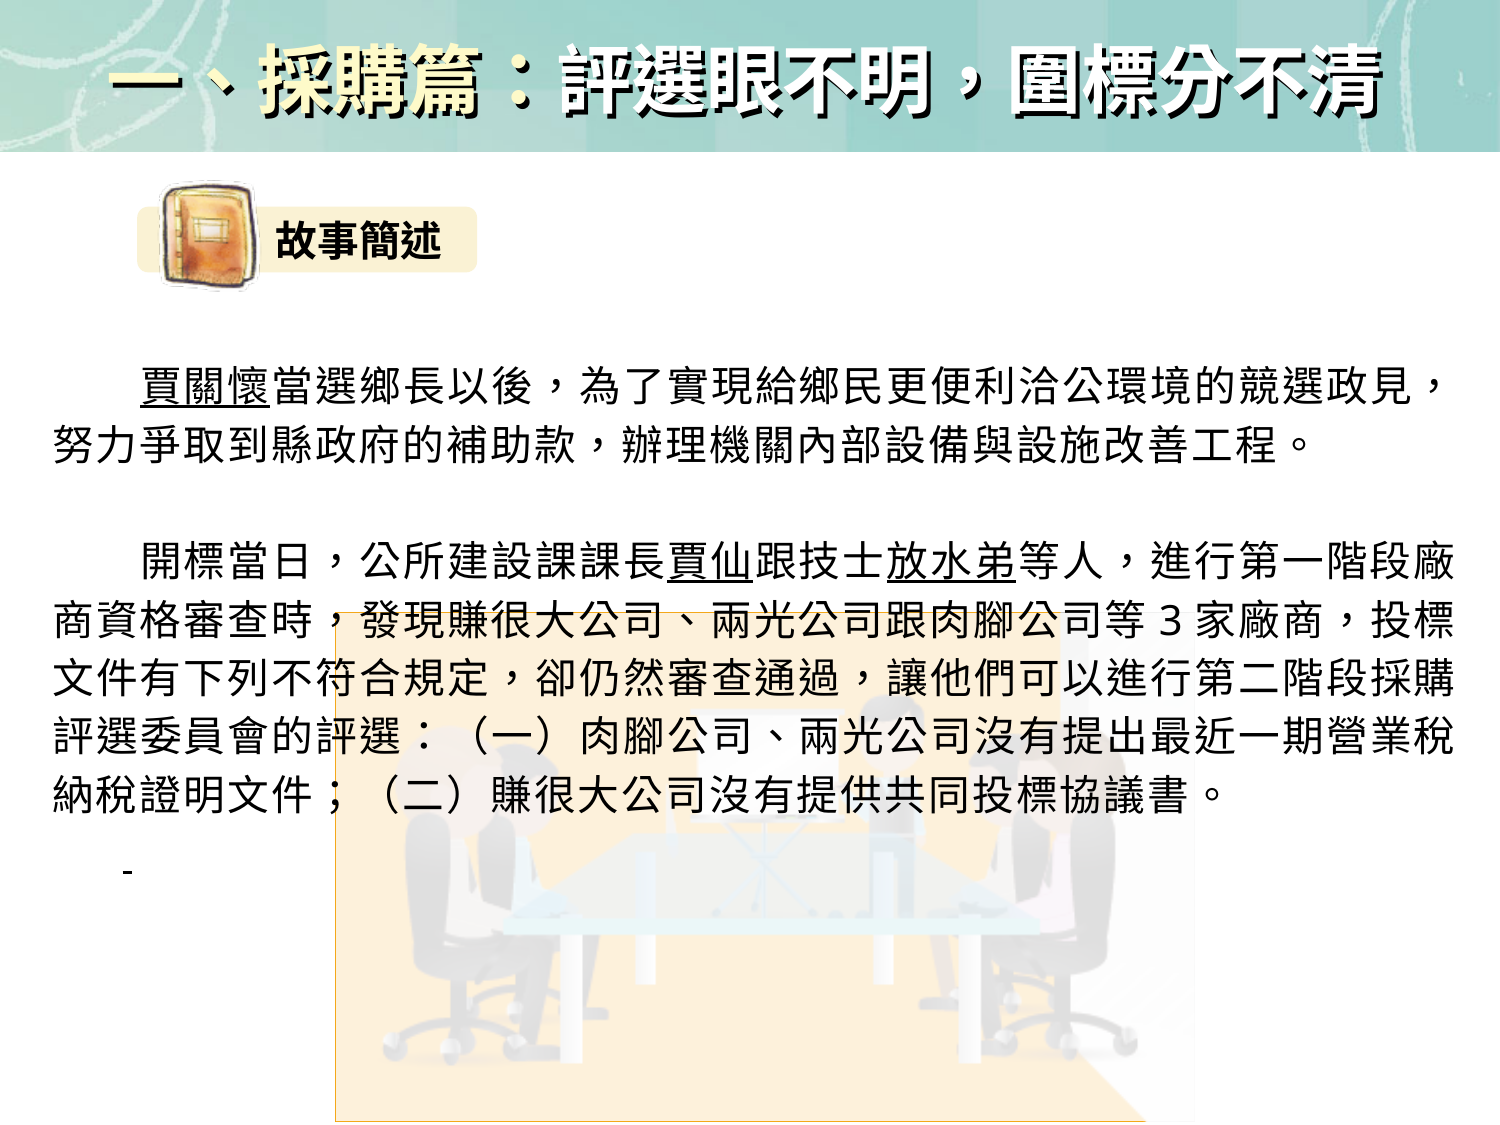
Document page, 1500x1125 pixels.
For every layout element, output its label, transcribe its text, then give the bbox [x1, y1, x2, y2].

picture [335, 953, 1195, 1122]
picture [152, 179, 266, 293]
text_box 賈關懷當選鄉長以後，為了實現給鄉民更便利洽公環境的競選政見，努力爭取到縣政府的補助款，辦理機關內部設備與設施改善工程。 開標當日，公所建設課課長賈仙跟技士放水弟等人，進行第一階段廠商資格審查時，發現賺很大公司、兩光公司跟肉腳公司等3家廠商，投標文件有下列不符合規定，卻仍然審查通過，讓他們可以進行第二階段採購評選委員會的評選：（一）肉腳公司、兩光公司沒有提出最近一期營業稅納稅證明文件；（二）賺很大公司沒有提供共同投標協議書。 . [37, 344, 1473, 953]
text_box 一、採購篇：評選眼不明，圍標分不清 [91, 25, 1409, 132]
text_box 故事簡述 [266, 206, 460, 273]
text_box [0, 152, 1500, 1125]
